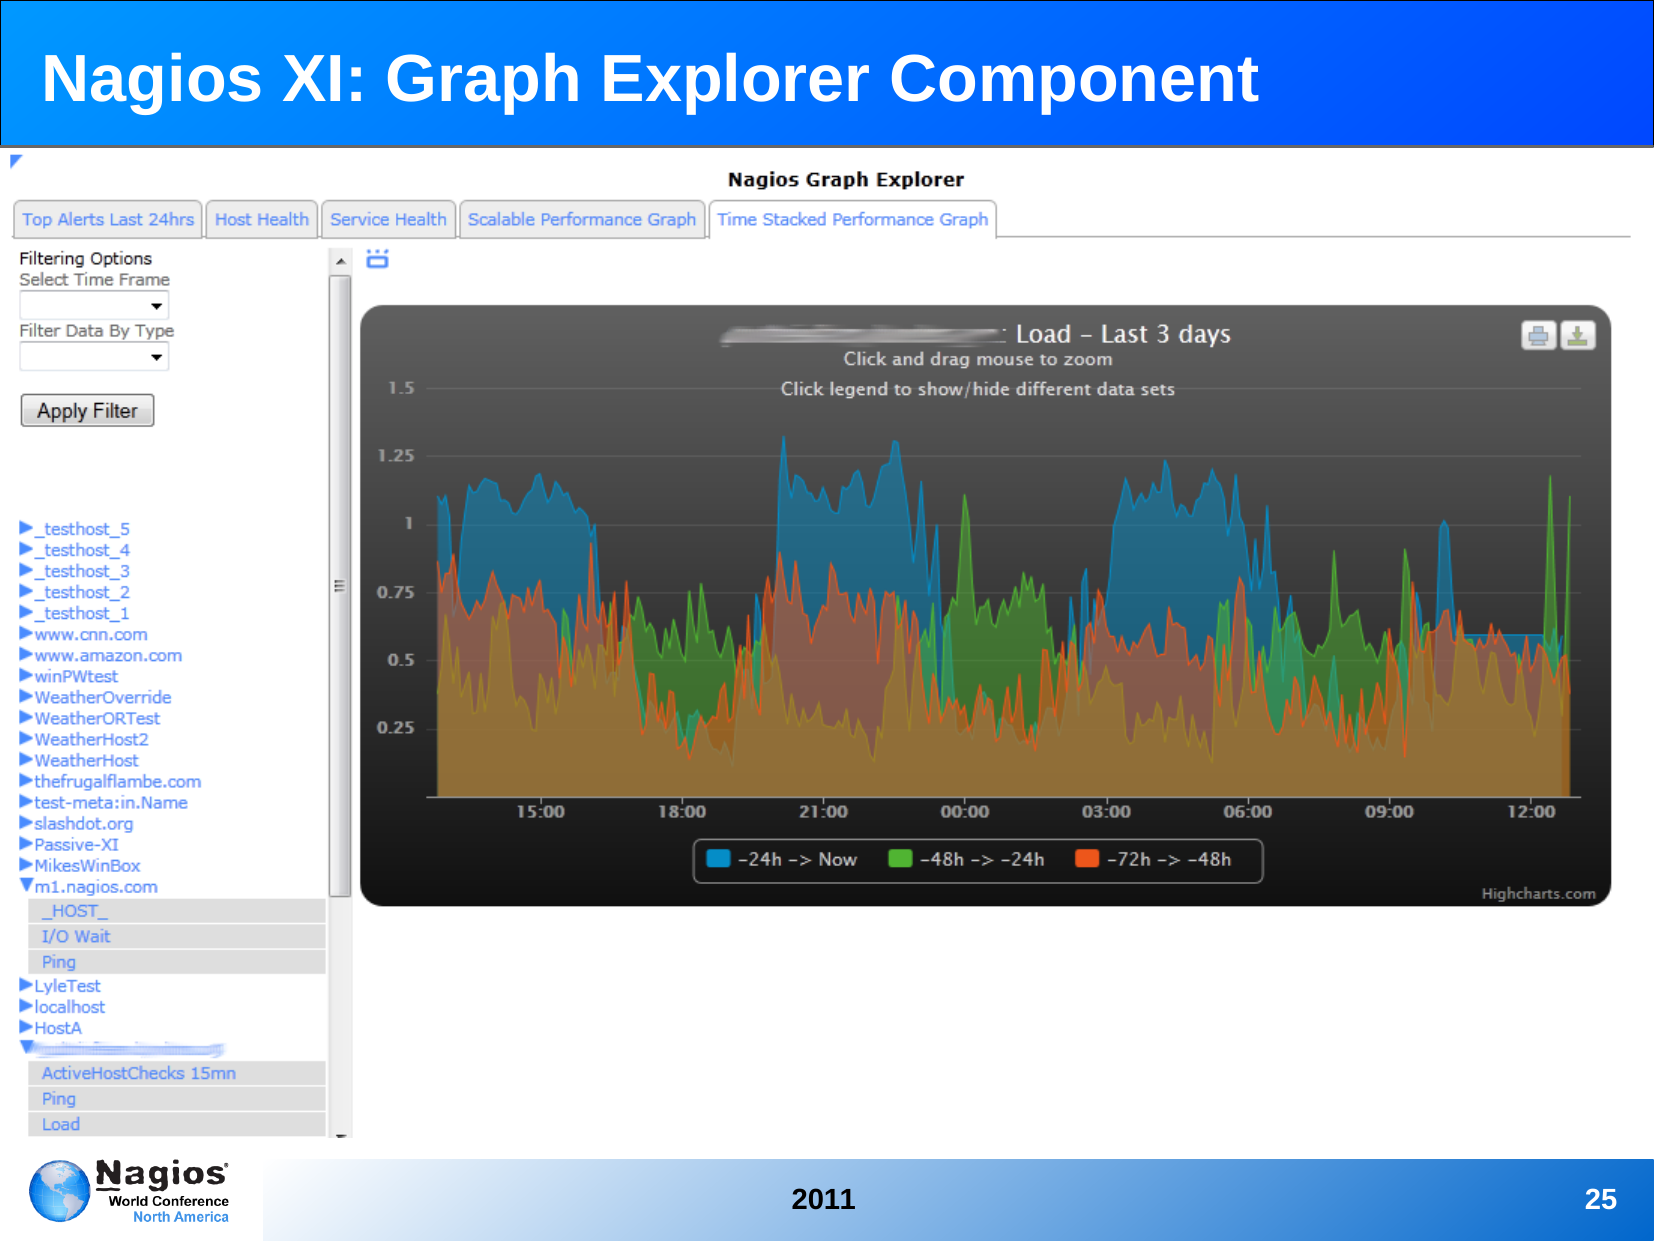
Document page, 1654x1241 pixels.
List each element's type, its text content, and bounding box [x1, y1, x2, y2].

picture [29, 1159, 229, 1235]
title Nagios XI: Graph Explorer Component [41, 29, 1576, 127]
picture [0, 149, 1654, 1138]
